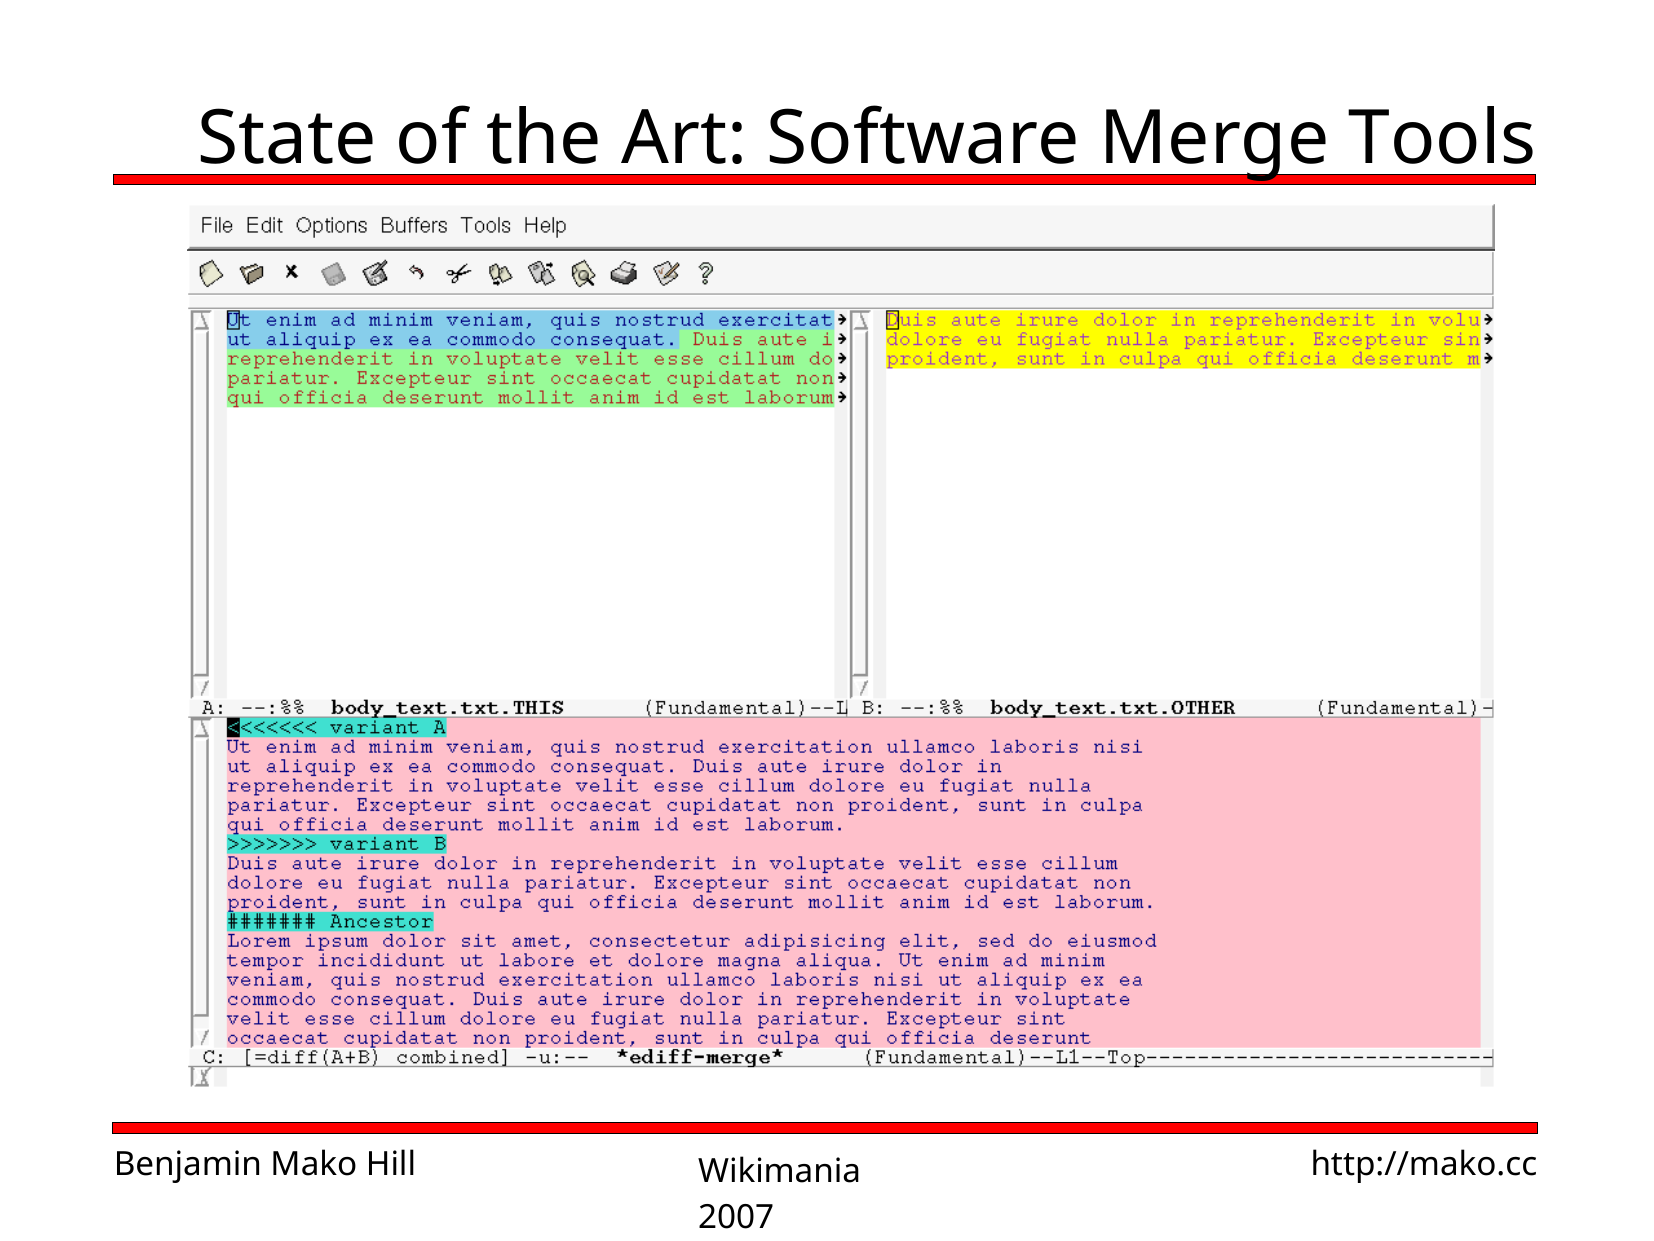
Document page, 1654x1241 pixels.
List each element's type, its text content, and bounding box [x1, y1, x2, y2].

picture [187, 203, 1495, 1088]
title State of the Art: Software Merge Tools [125, 70, 1538, 198]
